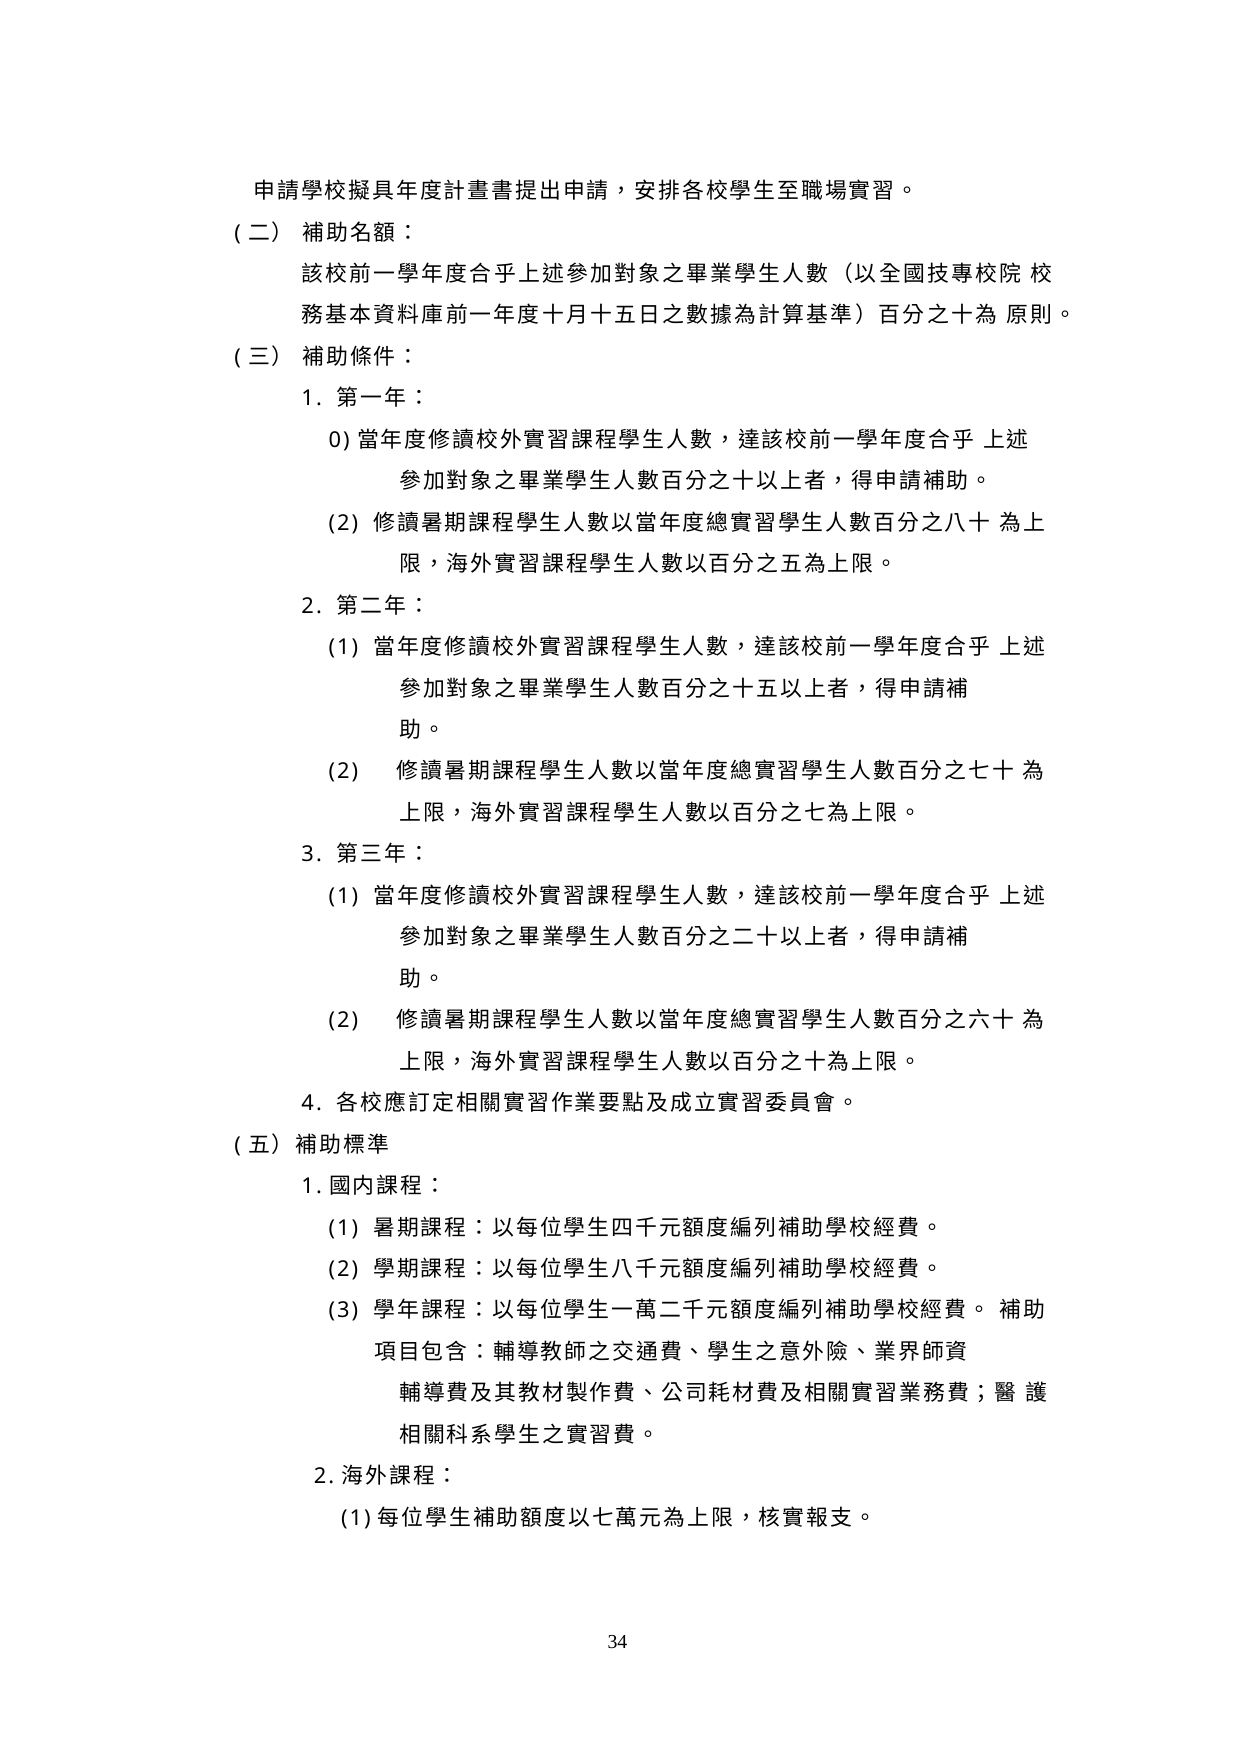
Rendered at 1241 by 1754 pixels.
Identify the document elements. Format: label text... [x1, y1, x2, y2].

text_box 34 [607, 1629, 632, 1649]
text_box 申請學校擬具年度計晝書提出申請，安排各校學生至職場實習。 (二） 補助名額： 該校前一學年度合乎上述參加對象之畢業學生人數（以全國技專校院 校務基本資料庫前一年度十月十五日之數據為計算基準）百分之十為 原則。 (三） 補助條件： 1. 第一年： 0)當年度修讀校外實習課程學生人數，達該校前一學年度合乎 上述參加對象之畢業學生人數百分之十以上者，得申請補助。 (2) 修讀暑期課程學生人數以當年度總實習學生人數百分之八十 為上限，海外實習課程學生人數以百分之五為上限。 2. 第二年： (1) 當年度修讀校外實習課程學生人數，達該校前一學年度合乎 上述參加對象之畢業學生人數百分之十五以上者，得申請補 助。 (2) 修讀暑期課程學生人數以當年度總實習學生人數百分之七十 為上限，海外實習課程學生人數以百分之七為上限。 3. 第三年： (1) 當年度修讀校外實習課程學生人數，達該校前一學年度合乎 上述參加對象之畢業學生人數百分之二十以上者，得申請補 助。 (2) 修讀暑期課程學生人數以當年度總實習學生人數百分之六十 為上限，海外實習課程學生人數以百分之十為上限。 4. 各校應訂定相關實習作業要點及成立實習委員會。 (五）補助標準 1.國内課程： (1) 暑期課程：以每位學生四千元額度編列補助學校經費。 (2) 學期課程：以每位學生八千元額度編列補助學校經費。 (3) 學年課程：以每位學生一萬二千元額度編列補助學校經費。 補助項目包含：輔導教師之交通費、學生之意外險、業界師資 輔導費及其教材製作費、公司耗材費及相關實習業務費；醫 護相關科系學生之實習費。 2.海外課程： (1)每位學生補助額度以七萬元為上限，核實報支。 [234, 162, 1054, 1566]
